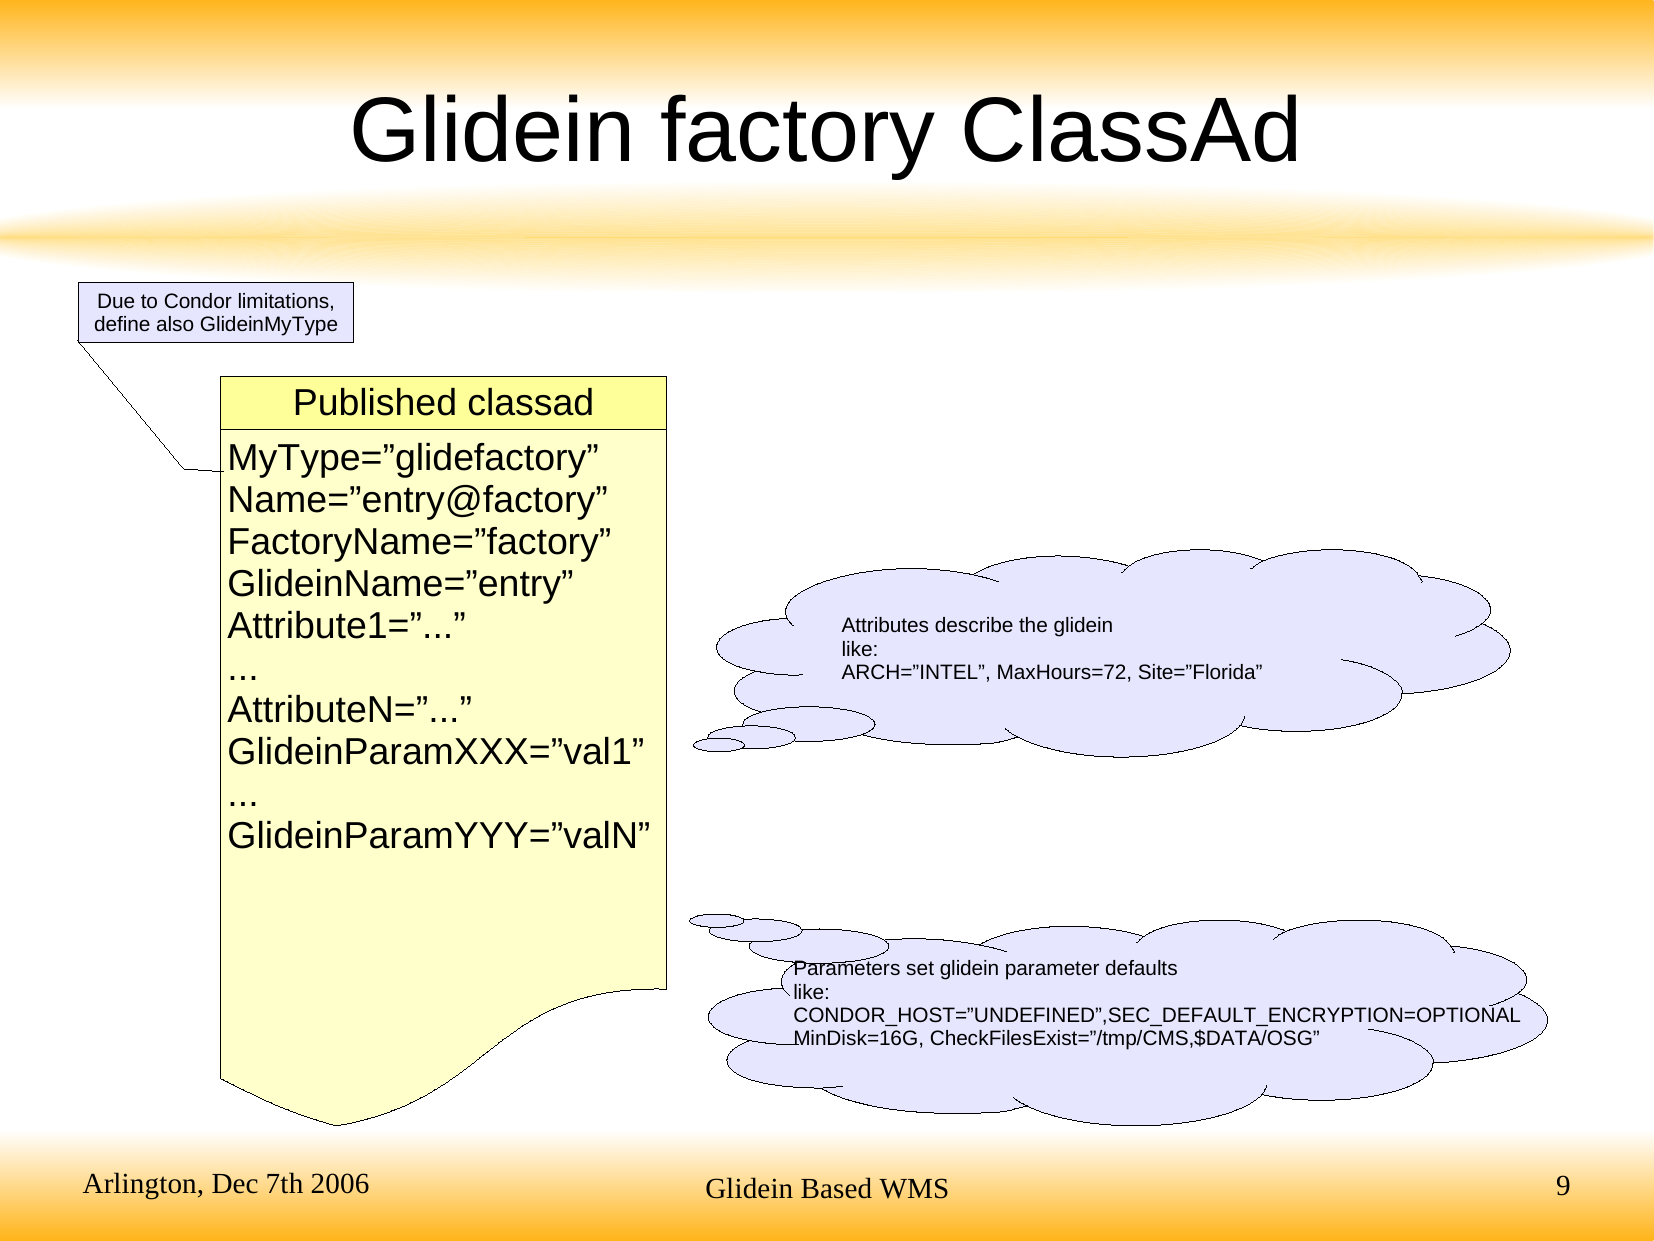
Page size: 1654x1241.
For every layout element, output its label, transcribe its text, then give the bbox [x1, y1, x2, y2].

text_box [708, 988, 778, 1086]
text_box MyType=”glidefactory” Name=”entry@factory” FactoryName=”factory” GlideinName=”entry” Attribute1=”...” ... AttributeN=”...” GlideinParamXXX=”val1” ... GlideinParamYYY=”valN” [220, 430, 667, 1126]
text_box Parameters set glidein parameter defaults like: CONDOR_HOST=”UNDEFINED”,SEC_DEFAULT_ENCRYPTION=OPTIONAL MinDisk=16G, CheckFilesExist=”/tmp/CMS,$DATA/OSG” [778, 949, 1536, 1089]
text_box Attributes describe the glidein like: ARCH=”INTEL”, MaxHours=72, Site=”Florida” [693, 549, 1511, 758]
text_box [1536, 1002, 1548, 1038]
text_box [689, 914, 1474, 961]
text_box [822, 1089, 1402, 1126]
text_box Due to Condor limitations, define also GlideinMyType [77, 283, 353, 472]
text_box VO frontend [18, 235, 1635, 239]
title Glidein factory ClassAd [82, 25, 1571, 233]
text_box Published classad [220, 376, 667, 430]
